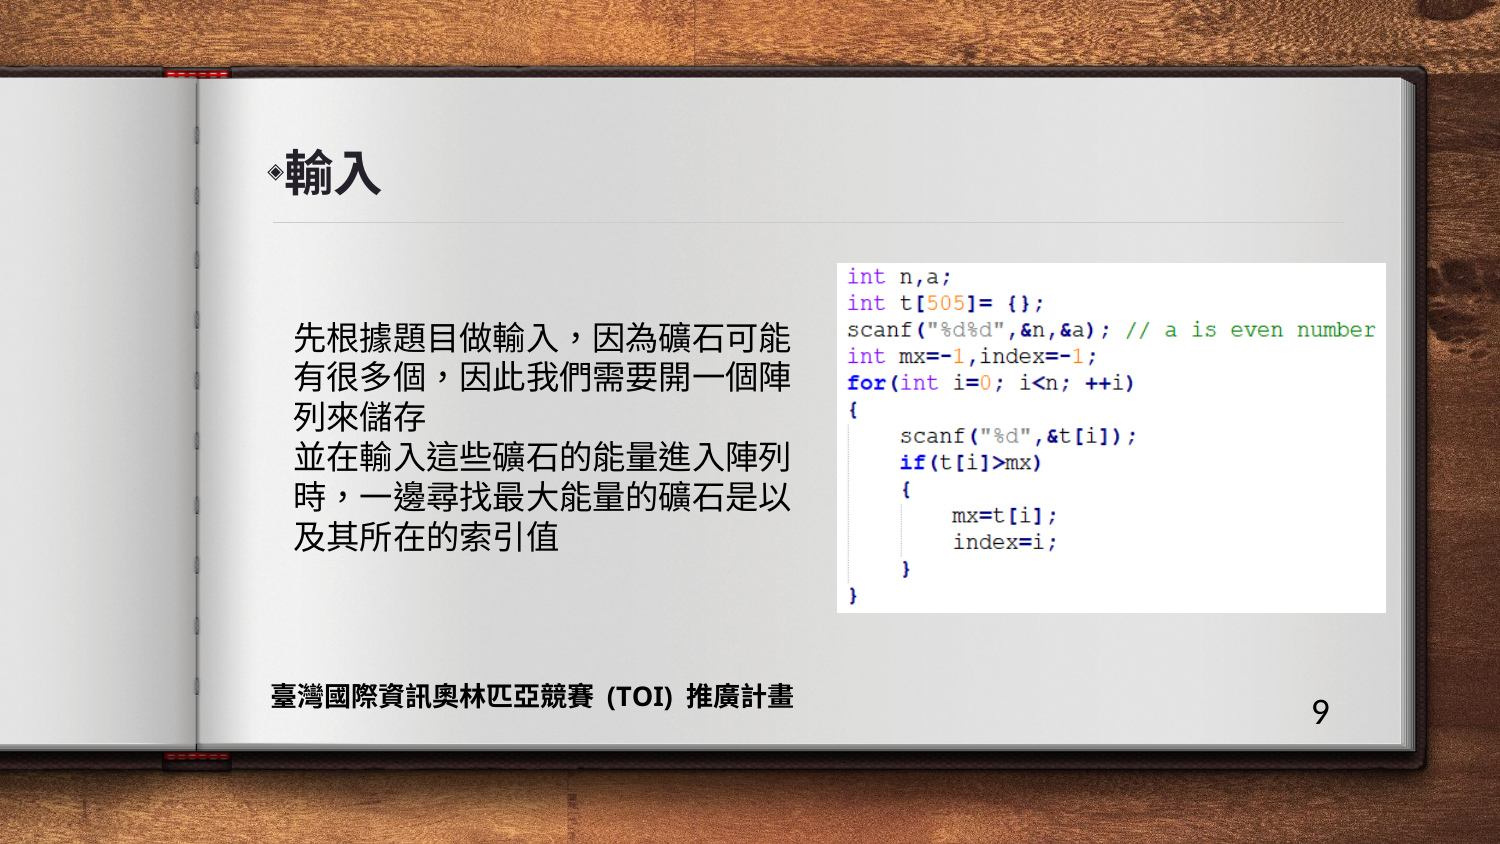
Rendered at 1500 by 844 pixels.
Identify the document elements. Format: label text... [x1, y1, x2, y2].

list 輸入 [252, 126, 1194, 216]
text_box 先根據題目做輸入，因為礦石可能有很多個，因此我們需要開一個陣列來儲存 並在輸入這些礦石的能量進入陣列時，一邊尋找最大能量的礦石是以及其所在的索引值 [278, 309, 809, 567]
text_box [1295, 672, 1386, 737]
picture [837, 263, 1386, 613]
